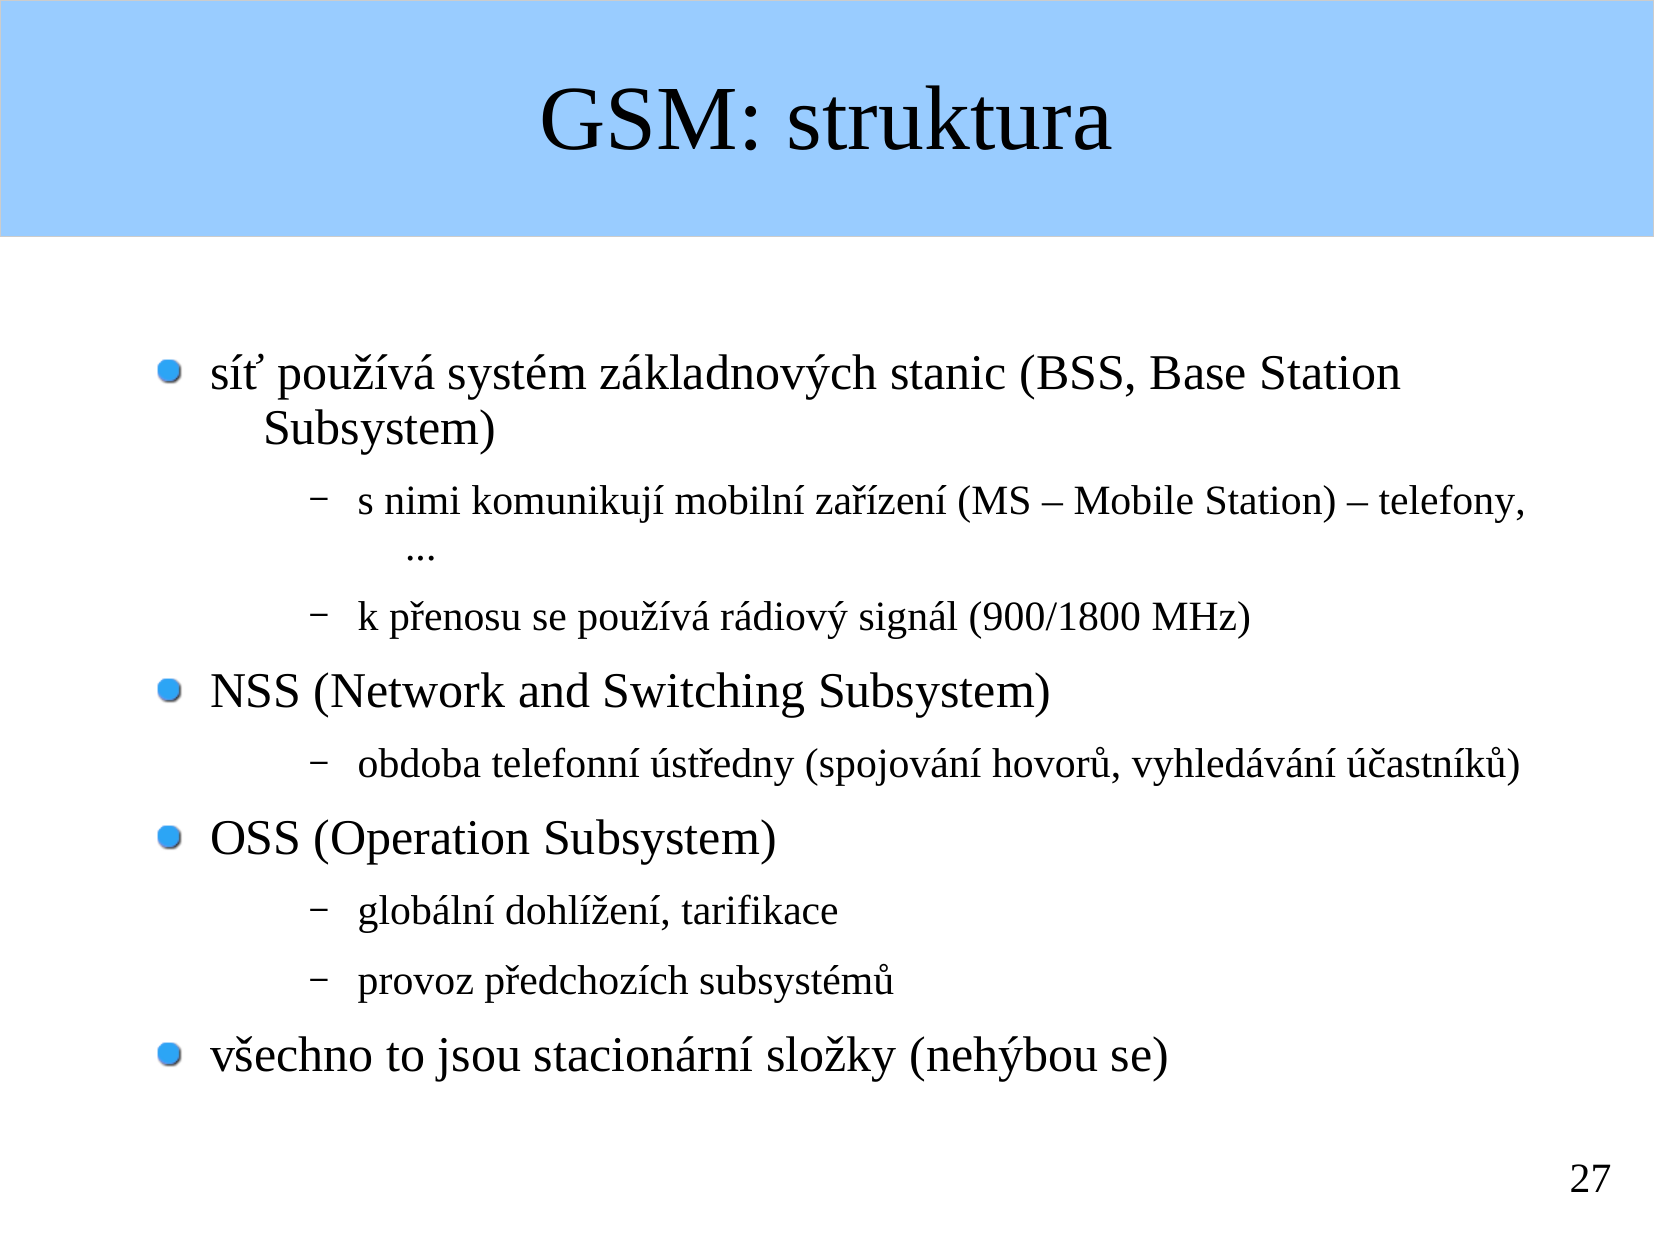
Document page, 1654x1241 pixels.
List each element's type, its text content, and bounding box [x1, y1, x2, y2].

title GSM: struktura [0, 0, 1654, 237]
list síť používá systém základnových stanic (BSS, Base Station Subsystem) s nimi komunikují mobilní zařízení (MS – Mobile Station) – telefony, ... k přenosu se používá rádiový signál (900/1800 MHz) NSS (Network and Switching Subsystem) obdoba telefonní ústředny (spojování hovorů, vyhledávání účastníků) OSS (Operation Subsystem) globální dohlížení, tarifikace provoz předchozích subsystémů všechno to jsou stacionární složky (nehýbou se) [121, 344, 1534, 1155]
